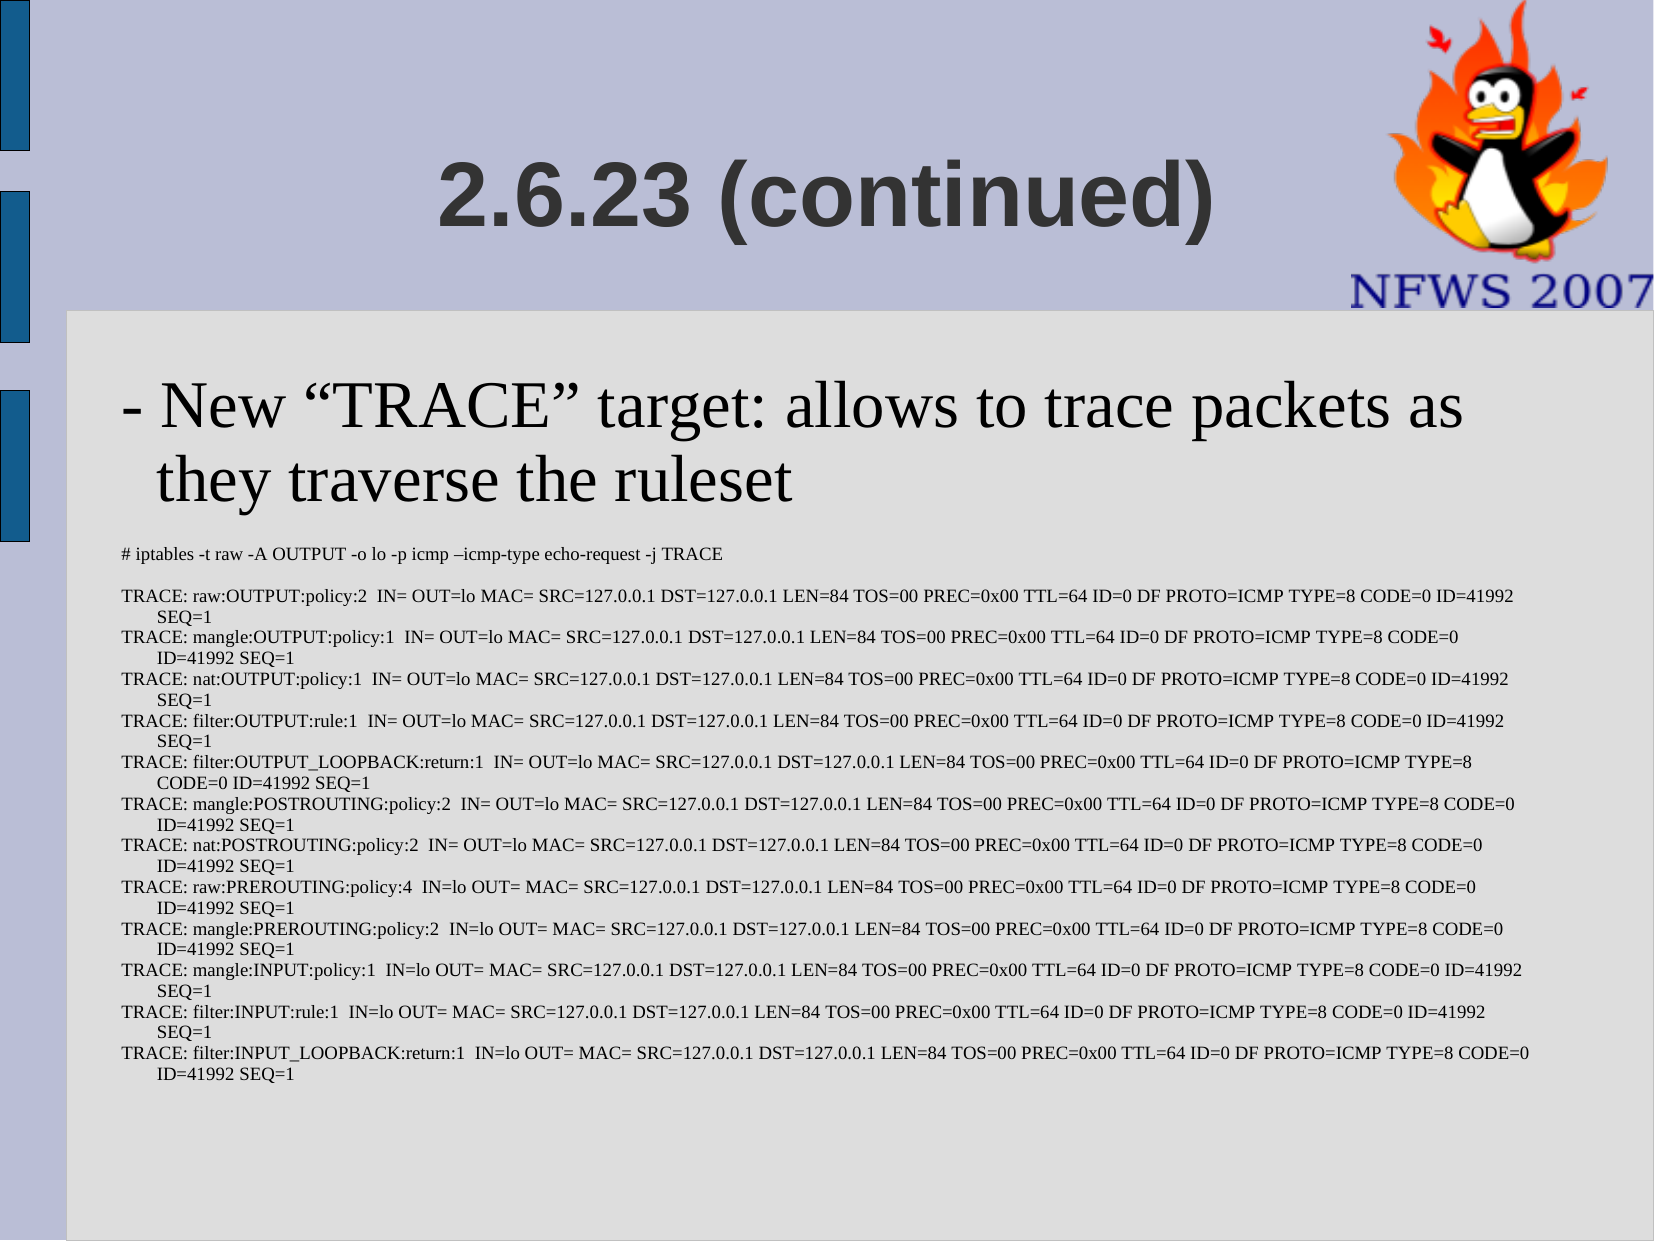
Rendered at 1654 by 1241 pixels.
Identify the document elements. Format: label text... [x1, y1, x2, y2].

picture [1351, 0, 1654, 308]
title 2.6.23 (continued) [121, 98, 1351, 291]
subtitle - New “TRACE” target: allows to trace packets as they traverse the ruleset # iptables -t raw -A OUTPUT -o lo -p icmp –icmp-type echo-request -j TRACE TRACE: raw:OUTPUT:policy:2 IN= OUT=lo MAC= SRC=127.0.0.1 DST=127.0.0.1 LEN=84 TOS=00 PREC=0x00 TTL=64 ID=0 DF PROTO=ICMP TYPE=8 CODE=0 ID=41992 SEQ=1 TRACE: mangle:OUTPUT:policy:1 IN= OUT=lo MAC= SRC=127.0.0.1 DST=127.0.0.1 LEN=84 TOS=00 PREC=0x00 TTL=64 ID=0 DF PROTO=ICMP TYPE=8 CODE=0 ID=41992 SEQ=1 TRACE: nat:OUTPUT:policy:1 IN= OUT=lo MAC= SRC=127.0.0.1 DST=127.0.0.1 LEN=84 TOS=00 PREC=0x00 TTL=64 ID=0 DF PROTO=ICMP TYPE=8 CODE=0 ID=41992 SEQ=1 TRACE: filter:OUTPUT:rule:1 IN= OUT=lo MAC= SRC=127.0.0.1 DST=127.0.0.1 LEN=84 TOS=00 PREC=0x00 TTL=64 ID=0 DF PROTO=ICMP TYPE=8 CODE=0 ID=41992 SEQ=1 TRACE: filter:OUTPUT_LOOPBACK:return:1 IN= OUT=lo MAC= SRC=127.0.0.1 DST=127.0.0.1 LEN=84 TOS=00 PREC=0x00 TTL=64 ID=0 DF PROTO=ICMP TYPE=8 CODE=0 ID=41992 SEQ=1 TRACE: mangle:POSTROUTING:policy:2 IN= OUT=lo MAC= SRC=127.0.0.1 DST=127.0.0.1 LEN=84 TOS=00 PREC=0x00 TTL=64 ID=0 DF PROTO=ICMP TYPE=8 CODE=0 ID=41992 SEQ=1 TRACE: nat:POSTROUTING:policy:2 IN= OUT=lo MAC= SRC=127.0.0.1 DST=127.0.0.1 LEN=84 TOS=00 PREC=0x00 TTL=64 ID=0 DF PROTO=ICMP TYPE=8 CODE=0 ID=41992 SEQ=1 TRACE: raw:PREROUTING:policy:4 IN=lo OUT= MAC= SRC=127.0.0.1 DST=127.0.0.1 LEN=84 TOS=00 PREC=0x00 TTL=64 ID=0 DF PROTO=ICMP TYPE=8 CODE=0 ID=41992 SEQ=1 TRACE: mangle:PREROUTING:policy:2 IN=lo OUT= MAC= SRC=127.0.0.1 DST=127.0.0.1 LEN=84 TOS=00 PREC=0x00 TTL=64 ID=0 DF PROTO=ICMP TYPE=8 CODE=0 ID=41992 SEQ=1 TRACE: mangle:INPUT:policy:1 IN=lo OUT= MAC= SRC=127.0.0.1 DST=127.0.0.1 LEN=84 TOS=00 PREC=0x00 TTL=64 ID=0 DF PROTO=ICMP TYPE=8 CODE=0 ID=41992 SEQ=1 TRACE: filter:INPUT:rule:1 IN=lo OUT= MAC= SRC=127.0.0.1 DST=127.0.0.1 LEN=84 TOS=00 PREC=0x00 TTL=64 ID=0 DF PROTO=ICMP TYPE=8 CODE=0 ID=41992 SEQ=1 TRACE: filter:INPUT_LOOPBACK:return:1 IN=lo OUT= MAC= SRC=127.0.0.1 DST=127.0.0.1 LEN=84 TOS=00 PREC=0x00 TTL=64 ID=0 DF PROTO=ICMP TYPE=8 CODE=0 ID=41992 SEQ=1 [121, 347, 1534, 1124]
